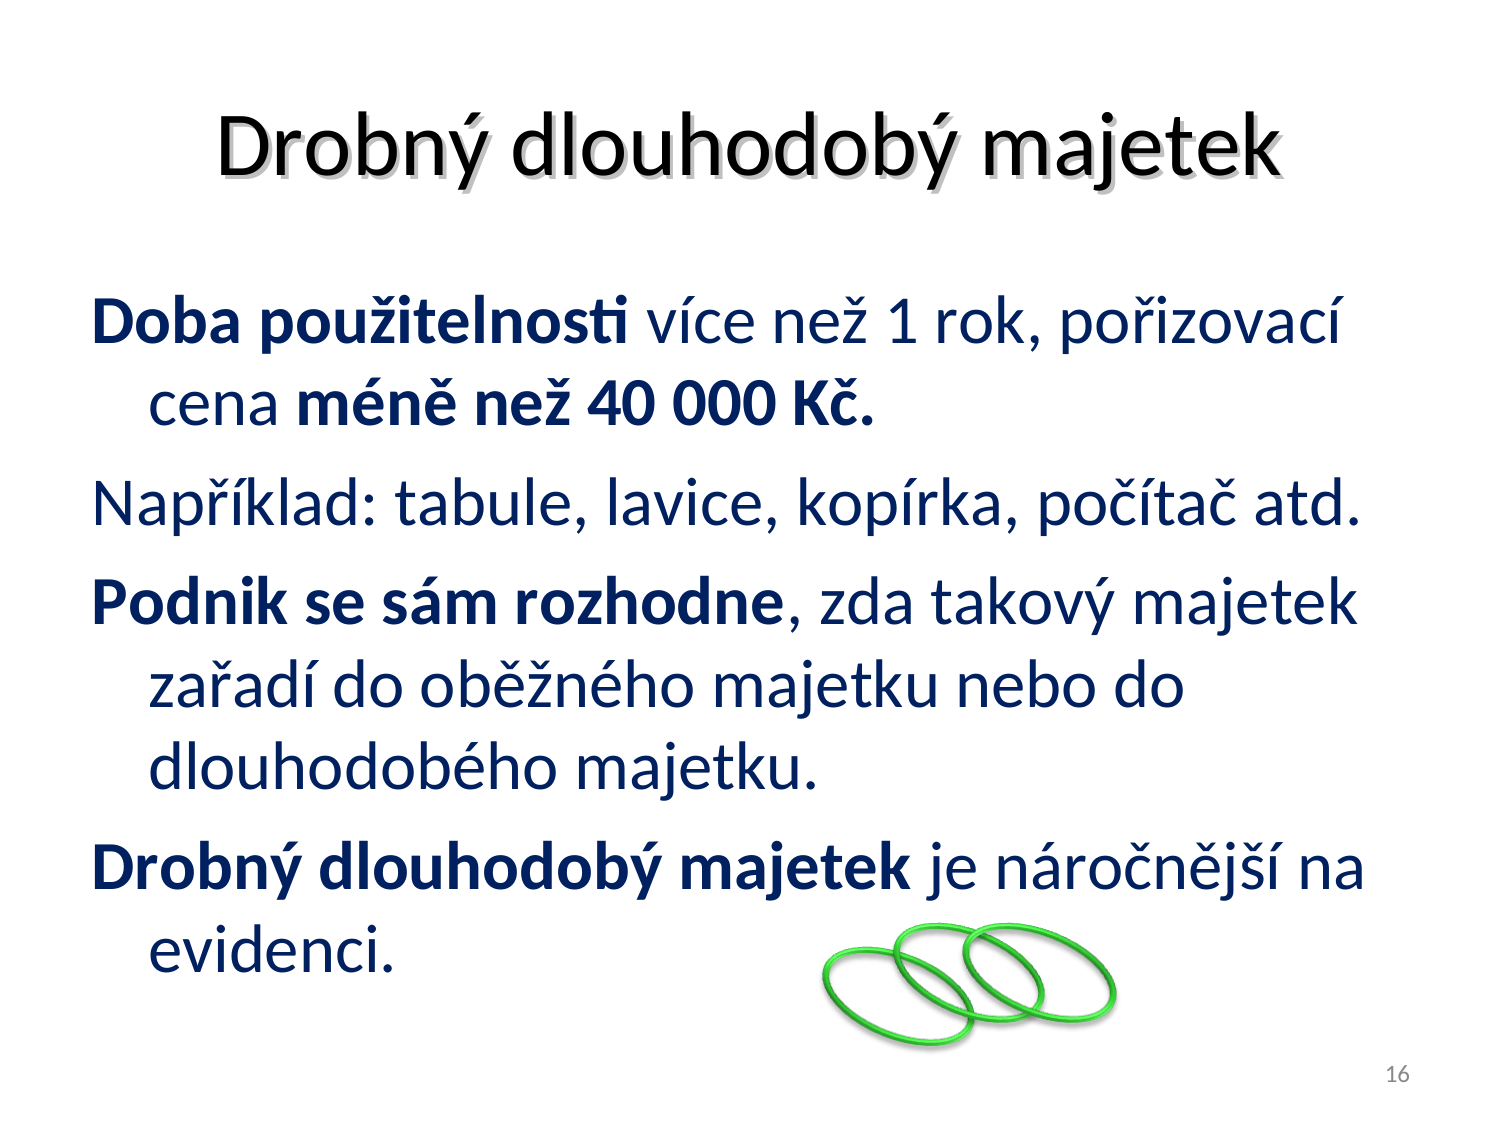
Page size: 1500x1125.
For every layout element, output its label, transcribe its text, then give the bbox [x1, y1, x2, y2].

title Drobný dlouhodobý majetek [75, 45, 1426, 233]
picture [813, 918, 1126, 1060]
text_box <číslo> [1074, 1042, 1426, 1103]
list Doba použitelnosti více než 1 rok, pořizovací cena méně než 40 000 Kč. Například: tabule, lavice, kopírka, počítač atd. Podnik se sám rozhodne, zda takový majetek zařadí do oběžného majetku nebo do dlouhodobého majetku. Drobný dlouhodobý majetek je náročnější na evidenci. [76, 267, 1427, 1093]
